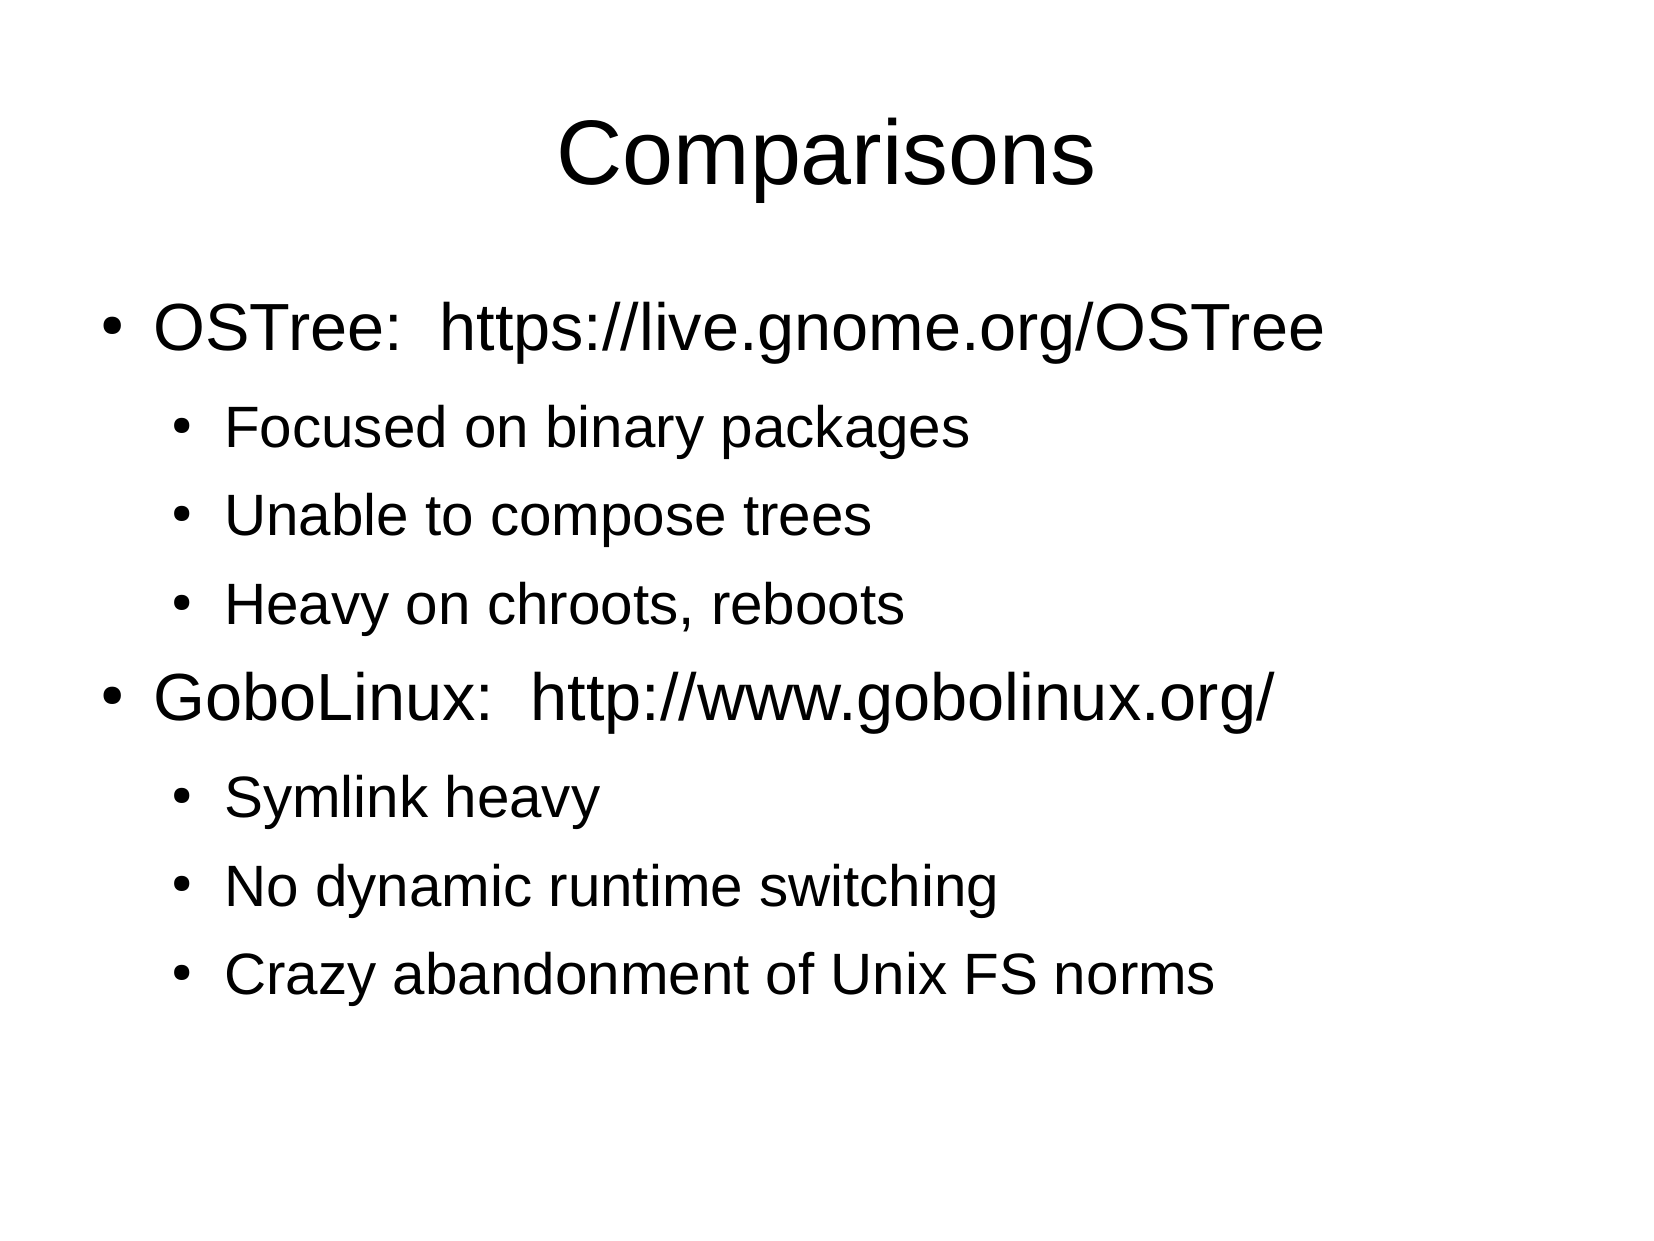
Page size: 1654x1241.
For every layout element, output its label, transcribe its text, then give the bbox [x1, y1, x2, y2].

list OSTree: https://live.gnome.org/OSTree Focused on binary packages Unable to compose trees Heavy on chroots, reboots GoboLinux: http://www.gobolinux.org/ Symlink heavy No dynamic runtime switching Crazy abandonment of Unix FS norms [82, 290, 1571, 1109]
title Comparisons [82, 49, 1571, 257]
